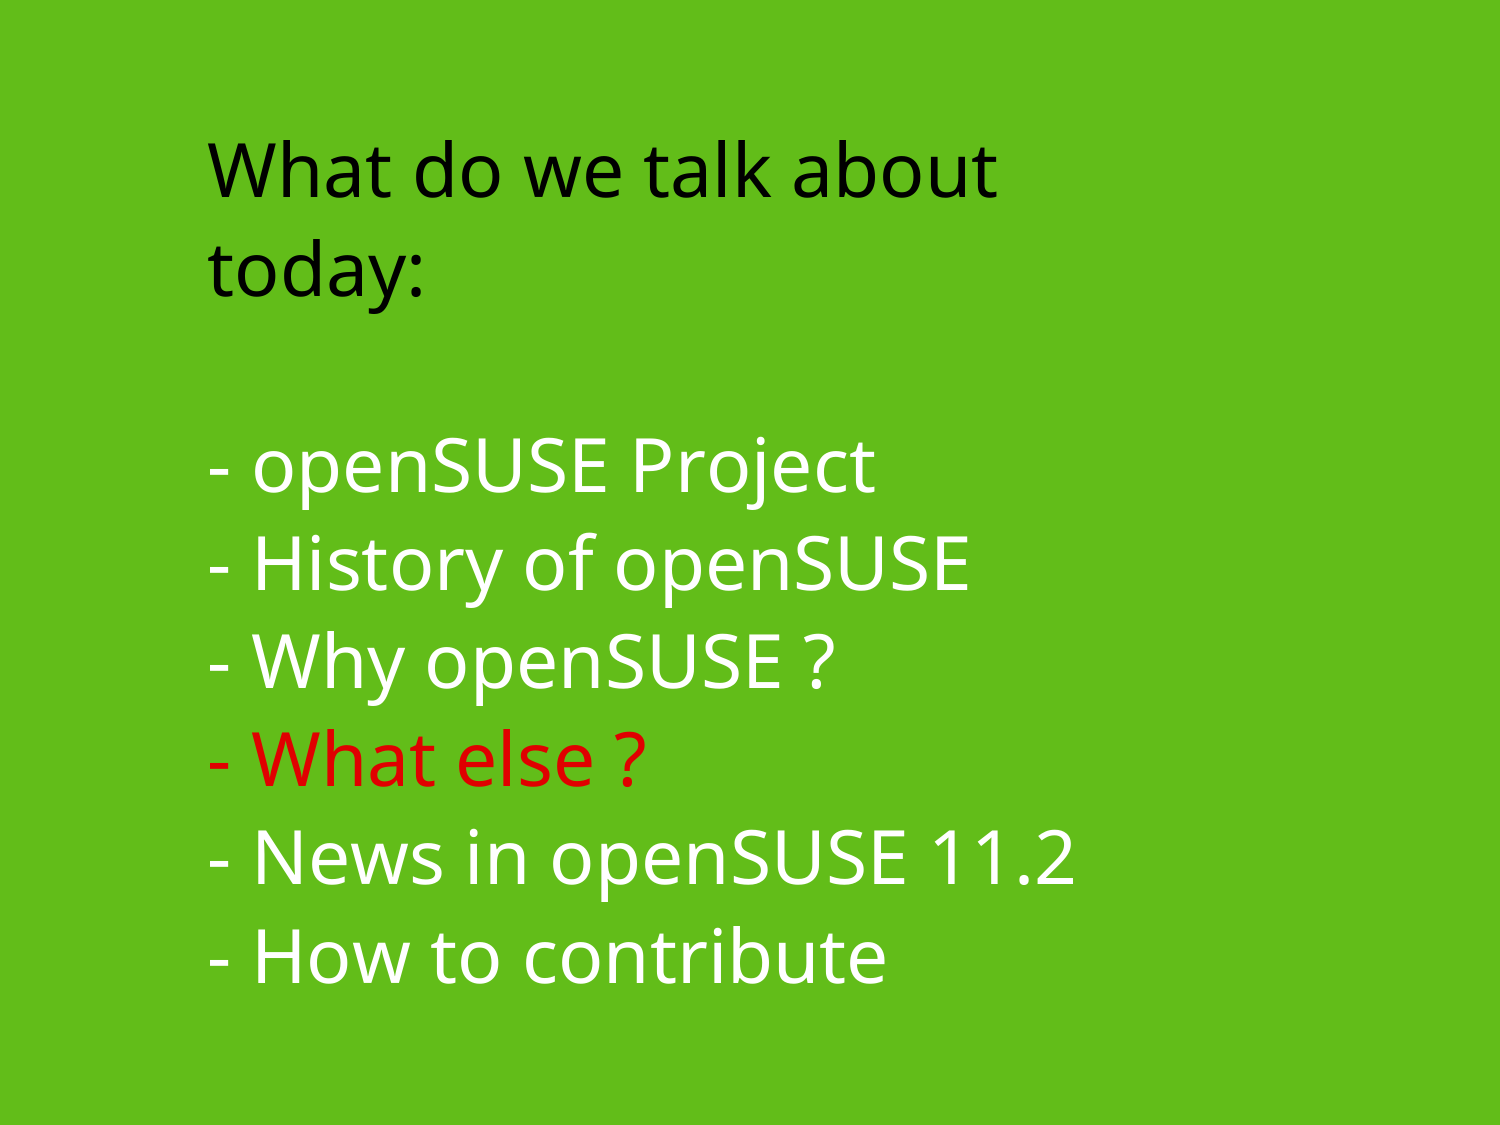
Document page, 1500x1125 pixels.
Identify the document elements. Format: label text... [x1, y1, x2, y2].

title What do we talk about today: - openSUSE Project - History of openSUSE - Why openSUSE ? - What else ? - News in openSUSE 11.2 - How to contribute [67, 59, 1093, 1063]
